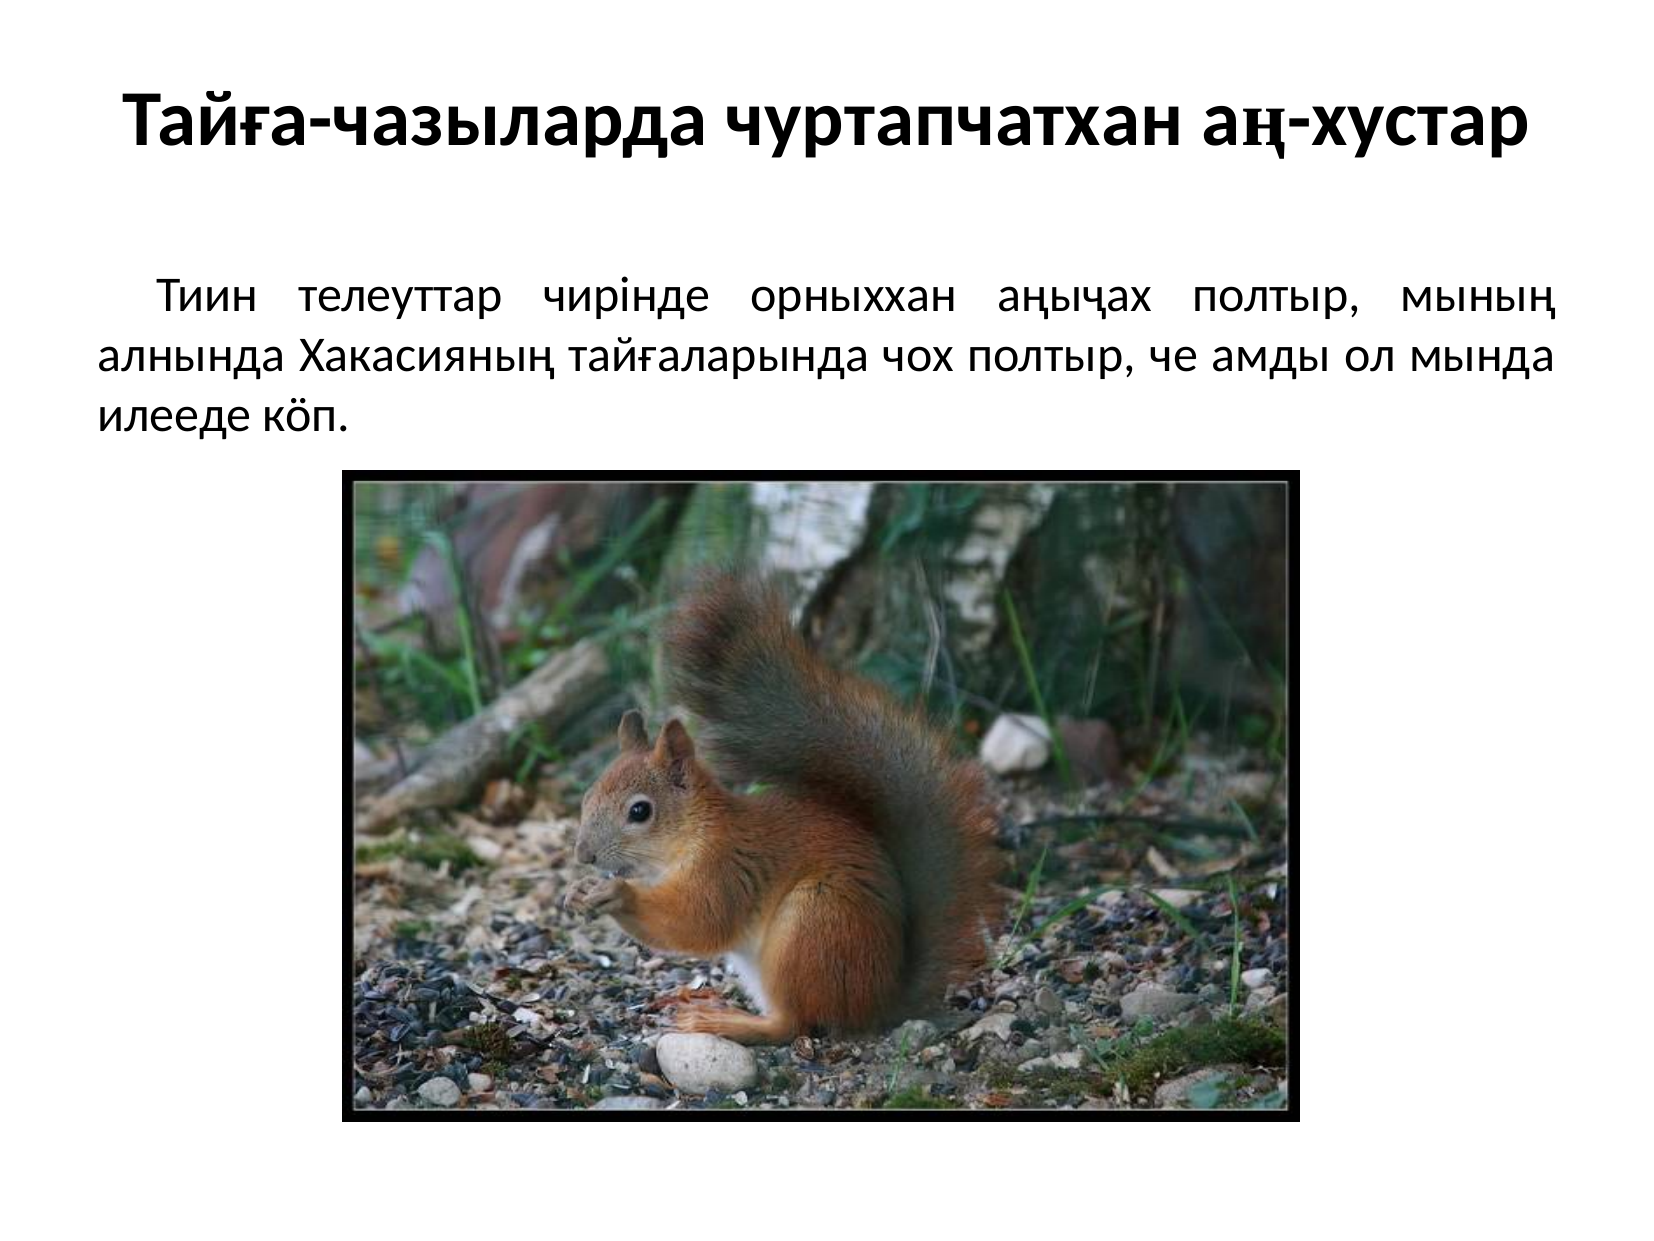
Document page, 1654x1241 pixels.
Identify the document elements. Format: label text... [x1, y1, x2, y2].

picture [342, 470, 1300, 1123]
list Тайға-чазыларда чуртапчатхан аң-хустар Тиин телеуттар чирінде орныххан аңыҷах полтыр, мының алнында Хакасияның тайғаларында чох полтыр, че амды ол мында илееде кӧп. [82, 59, 1571, 1158]
